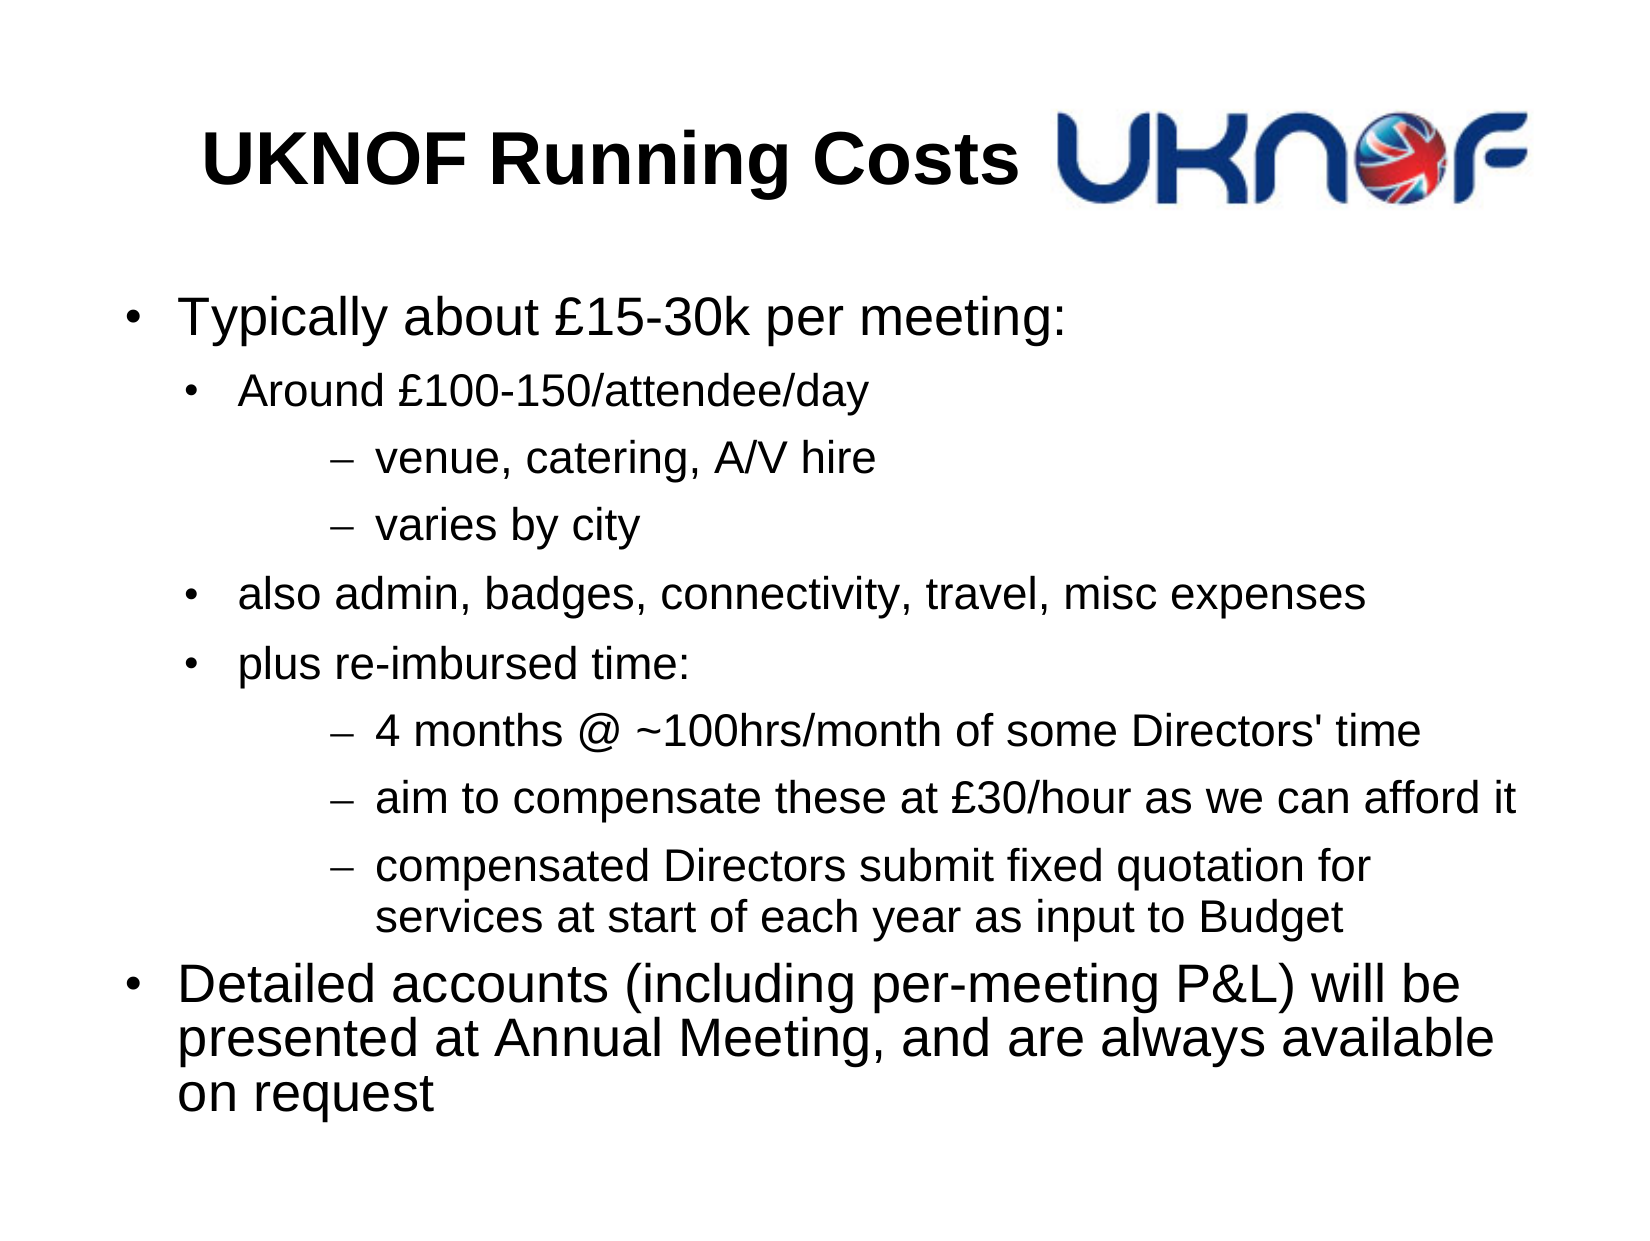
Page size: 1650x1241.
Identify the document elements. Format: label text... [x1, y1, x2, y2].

title UKNOF Running Costs [123, 55, 1100, 262]
picture [1100, 93, 1536, 225]
list Typically about £15-30k per meeting: Around £100-150/attendee/day venue, catering, A/V hire varies by city also admin, badges, connectivity, travel, misc expenses plus re-imbursed time: 4 months @ ~100hrs/month of some Directors' time aim to compensate these at £30/hour as we can afford it compensated Directors submit fixed quotation for services at start of each year as input to Budget Detailed accounts (including per-meeting P&L) will be presented at Annual Meeting, and are always available on request [123, 291, 1526, 1191]
